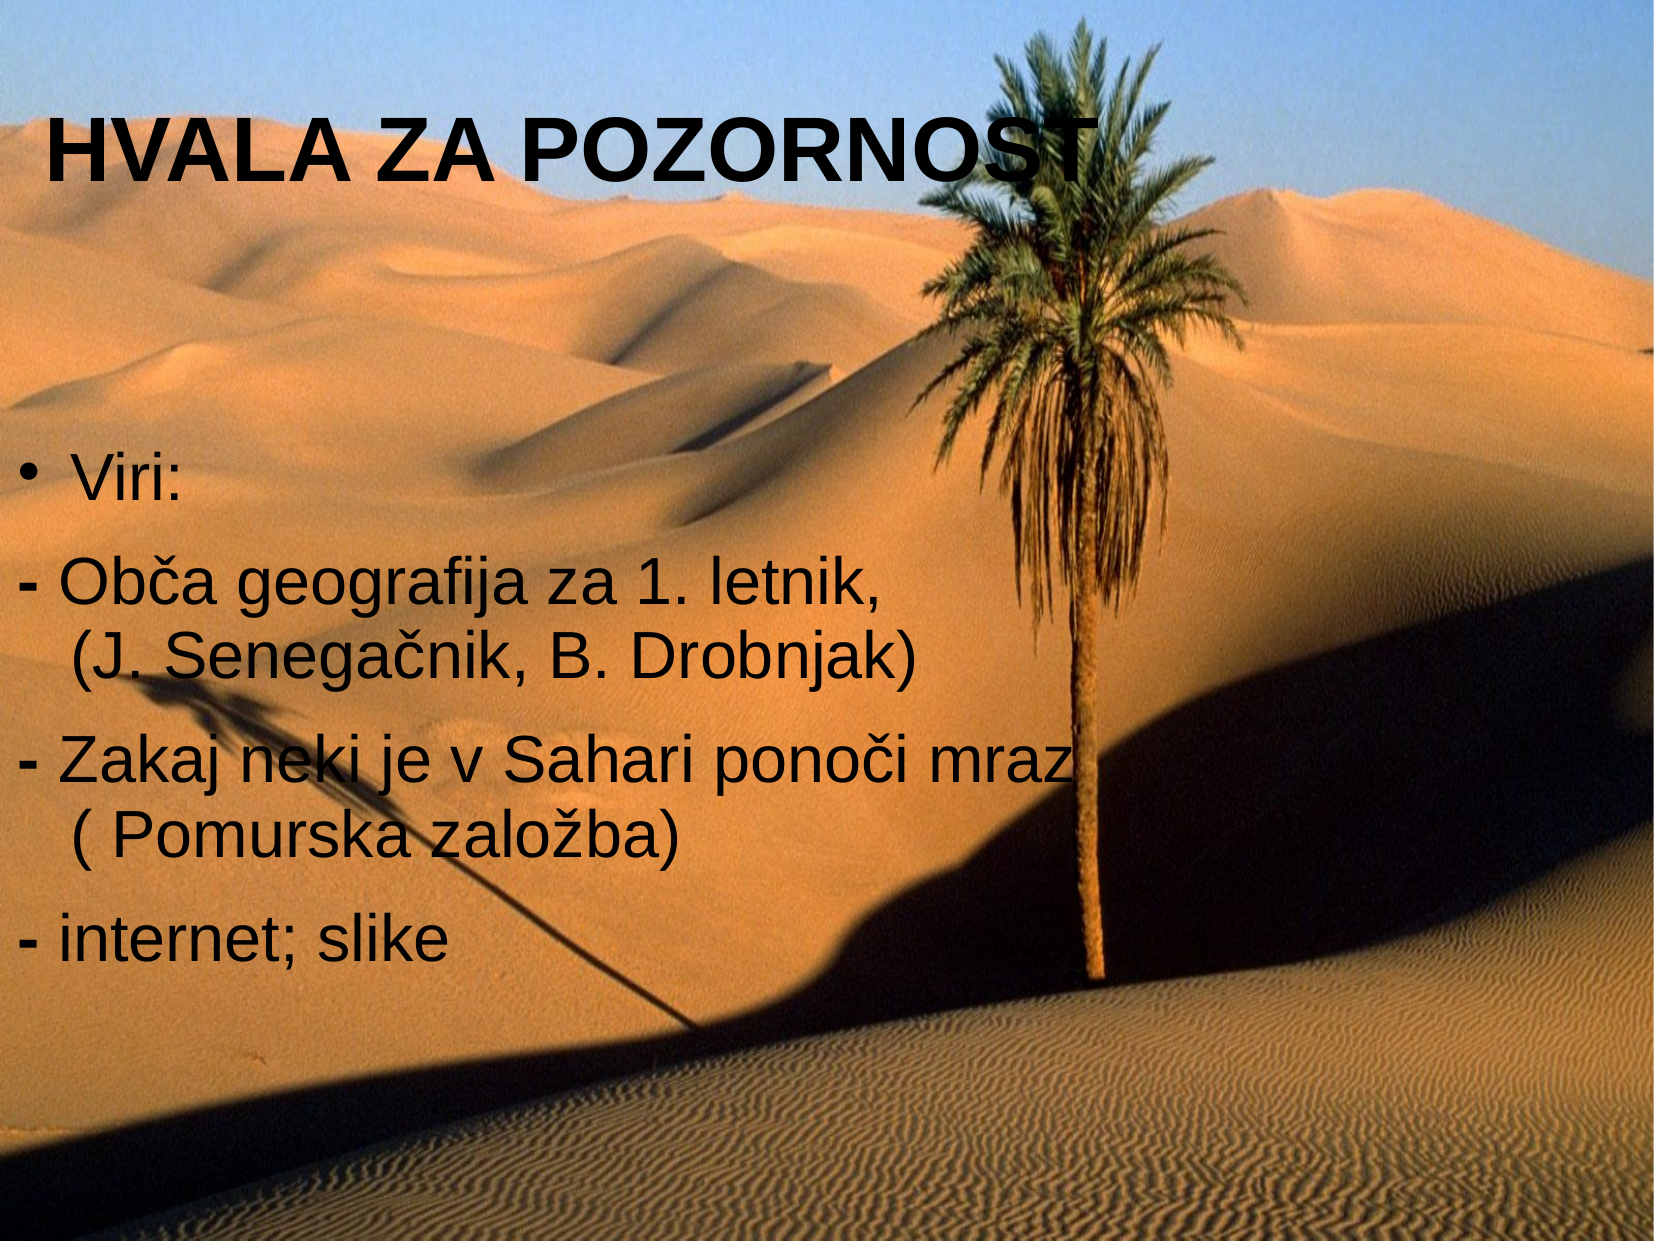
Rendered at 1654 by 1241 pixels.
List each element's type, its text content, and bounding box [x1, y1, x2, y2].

list Viri: - Obča geografija za 1. letnik, (J. Senegačnik, B. Drobnjak) - Zakaj neki je v Sahari ponoči mraz ( Pomurska založba) - internet; slike [0, 436, 1488, 1241]
picture [0, 0, 1654, 1241]
text_box HVALA ZA POZORNOST [29, 88, 1116, 207]
